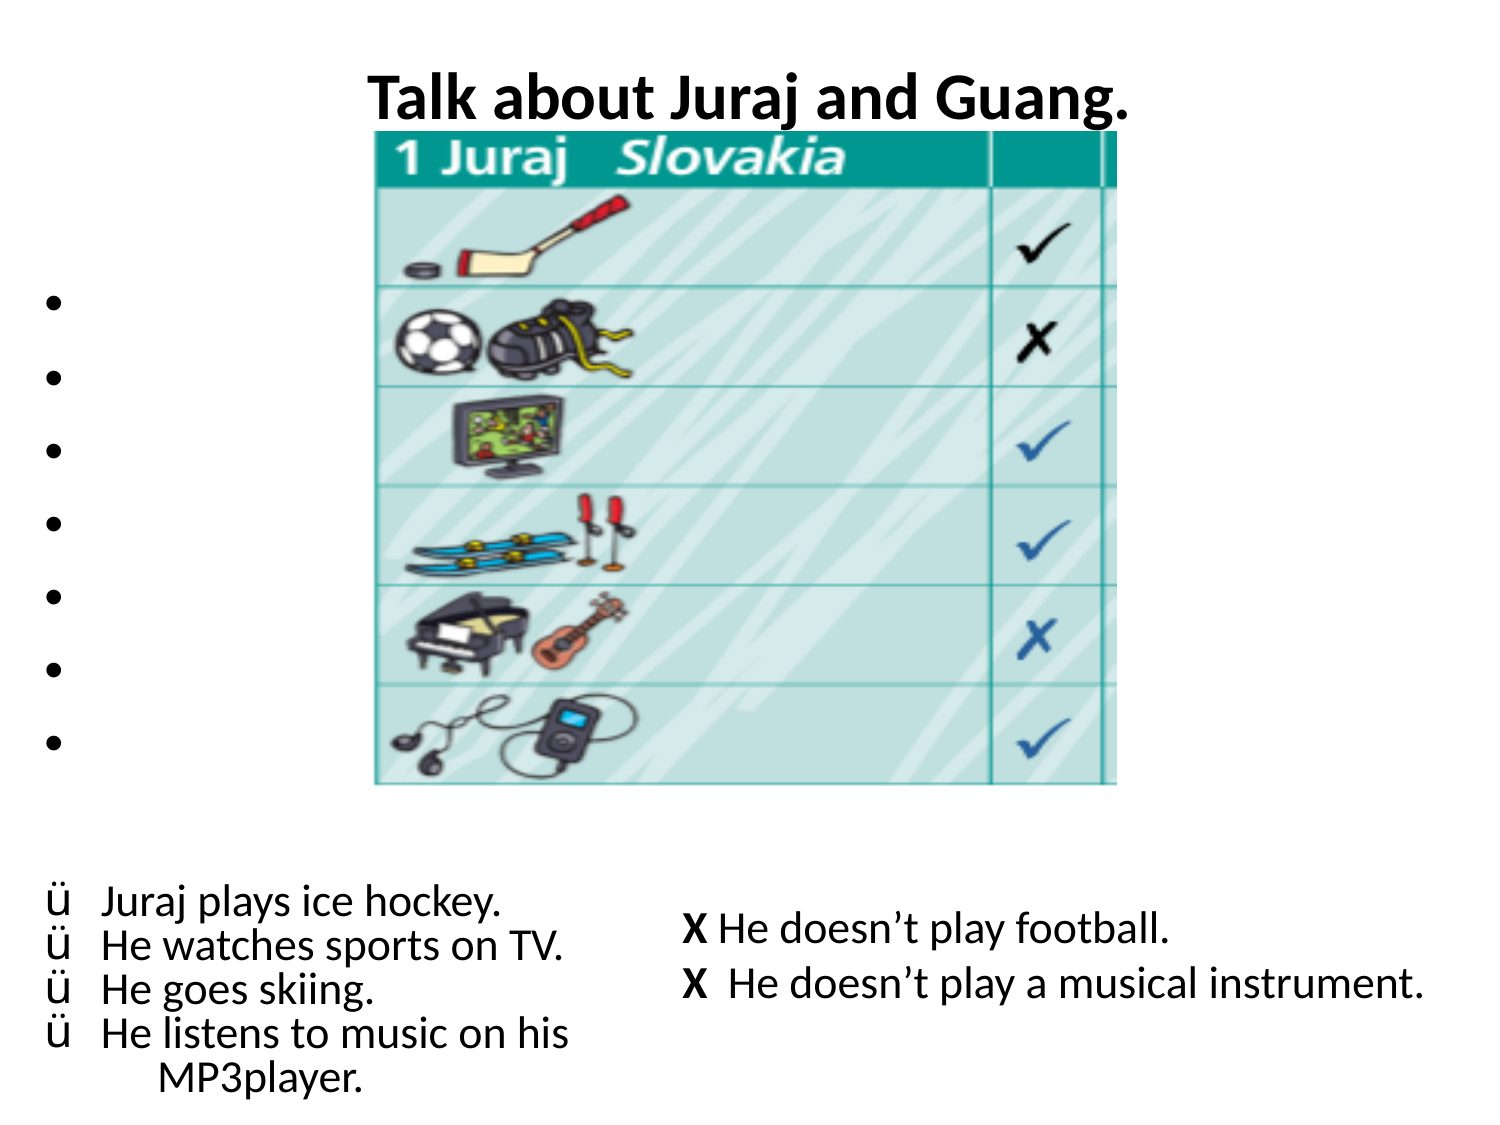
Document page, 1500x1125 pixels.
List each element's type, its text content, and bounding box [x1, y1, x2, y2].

title Talk about Juraj and Guang. [75, 45, 1426, 126]
picture [360, 131, 1117, 798]
list X He doesn’t play football. X He doesn’t play a musical instrument. [667, 243, 1471, 1076]
list Juraj plays ice hockey. He watches sports on TV. He goes skiing. He listens to music on his MP3player. [29, 262, 668, 1118]
